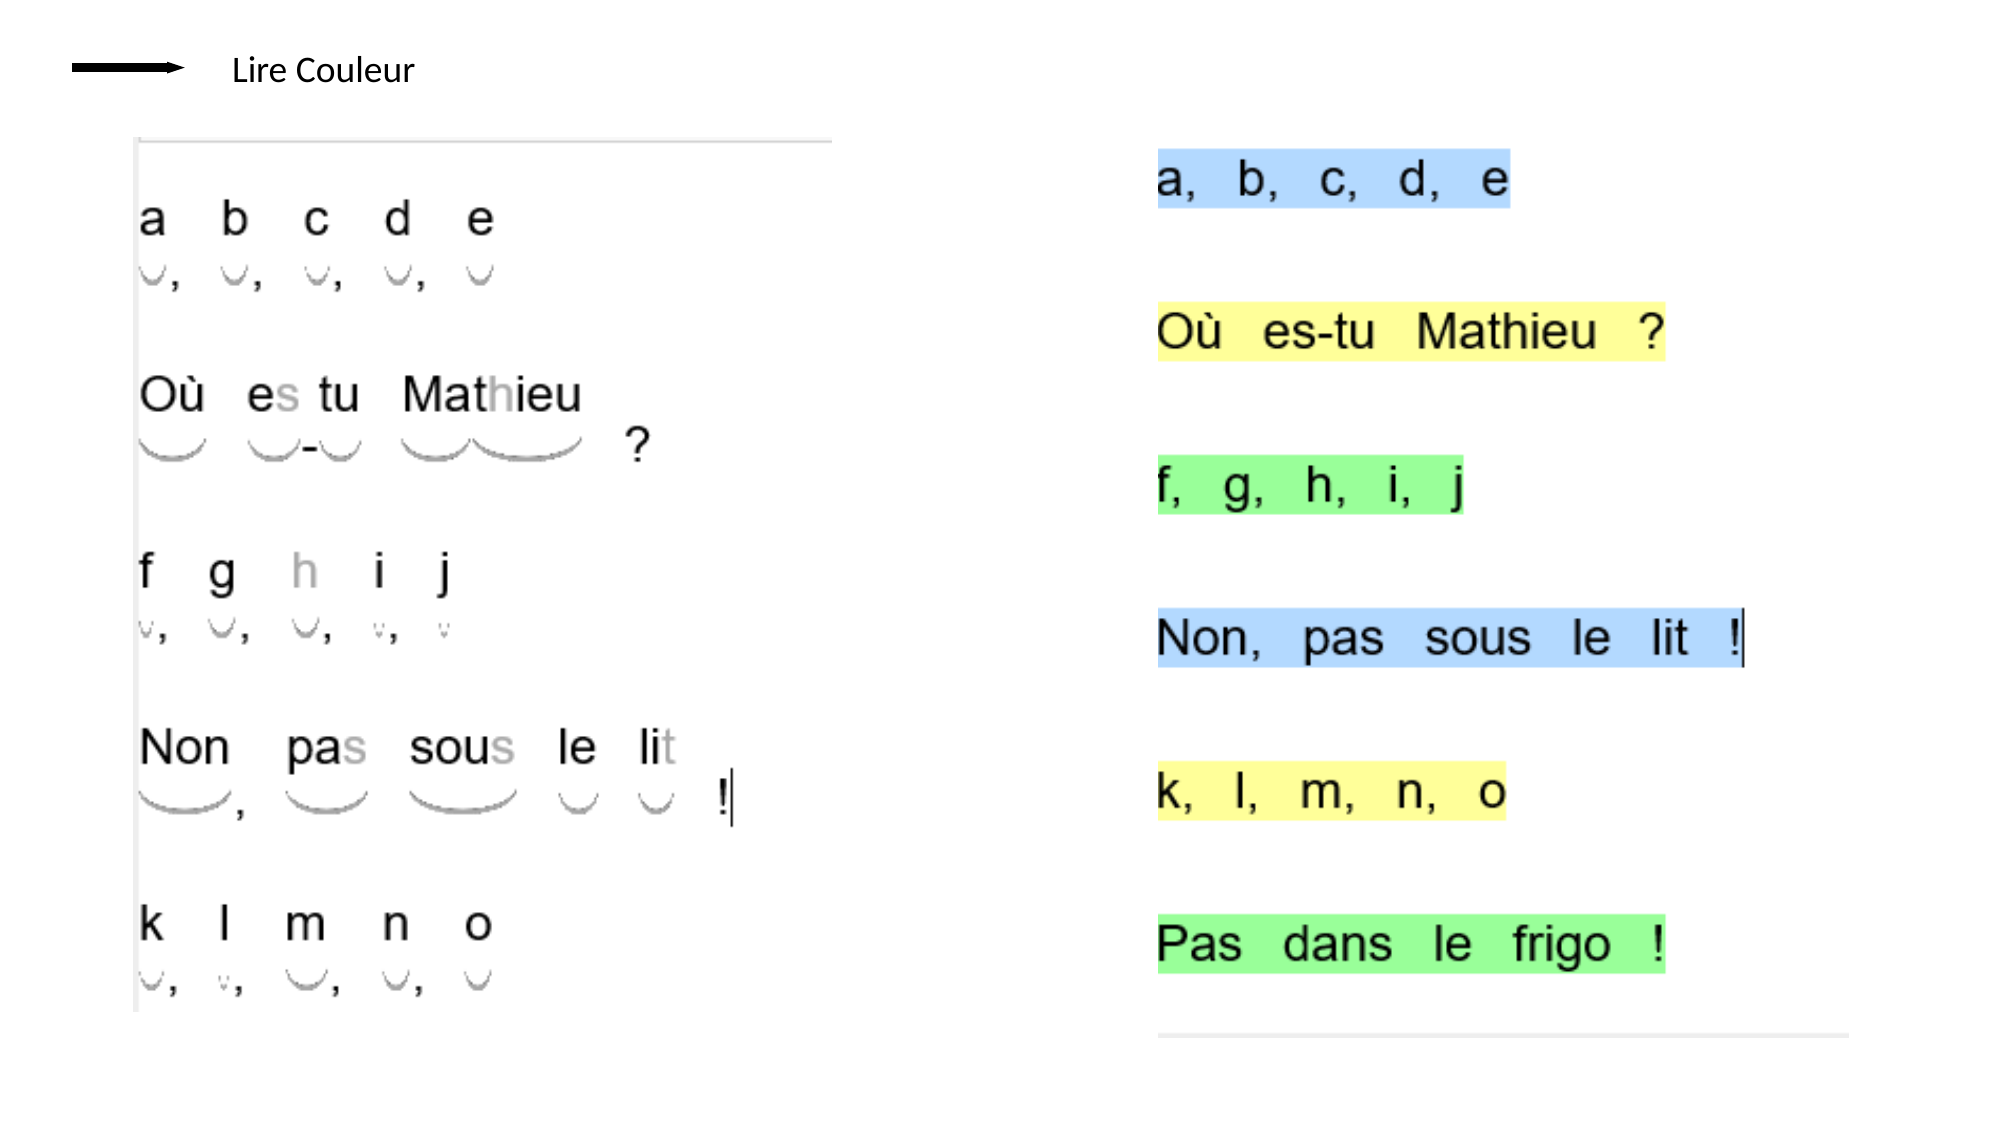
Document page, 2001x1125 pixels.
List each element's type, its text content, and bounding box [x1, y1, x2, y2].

text_box Lire Couleur [217, 37, 439, 97]
picture [133, 137, 832, 1012]
picture [1158, 111, 1849, 1038]
